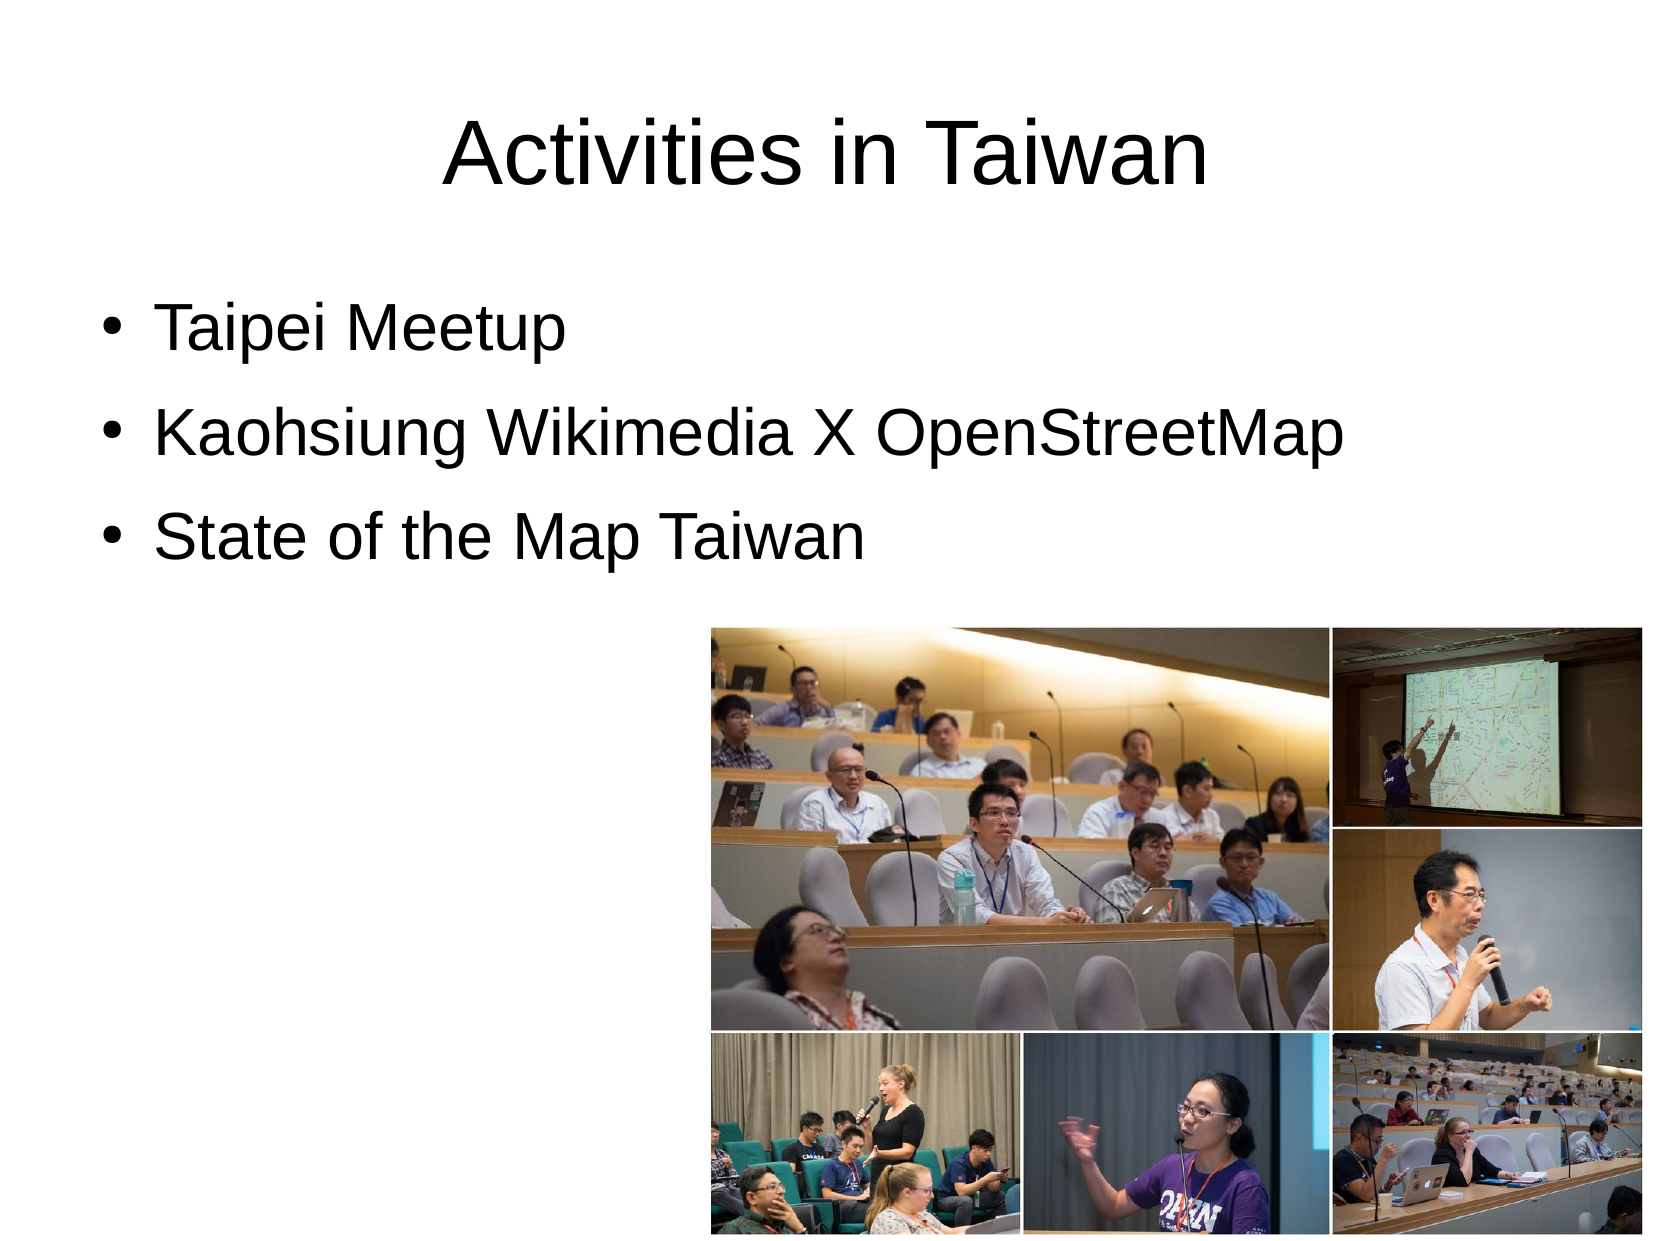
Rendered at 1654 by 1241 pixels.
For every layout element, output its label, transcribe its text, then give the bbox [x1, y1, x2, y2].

title Activities in Taiwan [82, 49, 1571, 257]
list Taipei Meetup Kaohsiung Wikimedia X OpenStreetMap State of the Map Taiwan [82, 290, 1571, 1010]
picture [708, 625, 1643, 1235]
